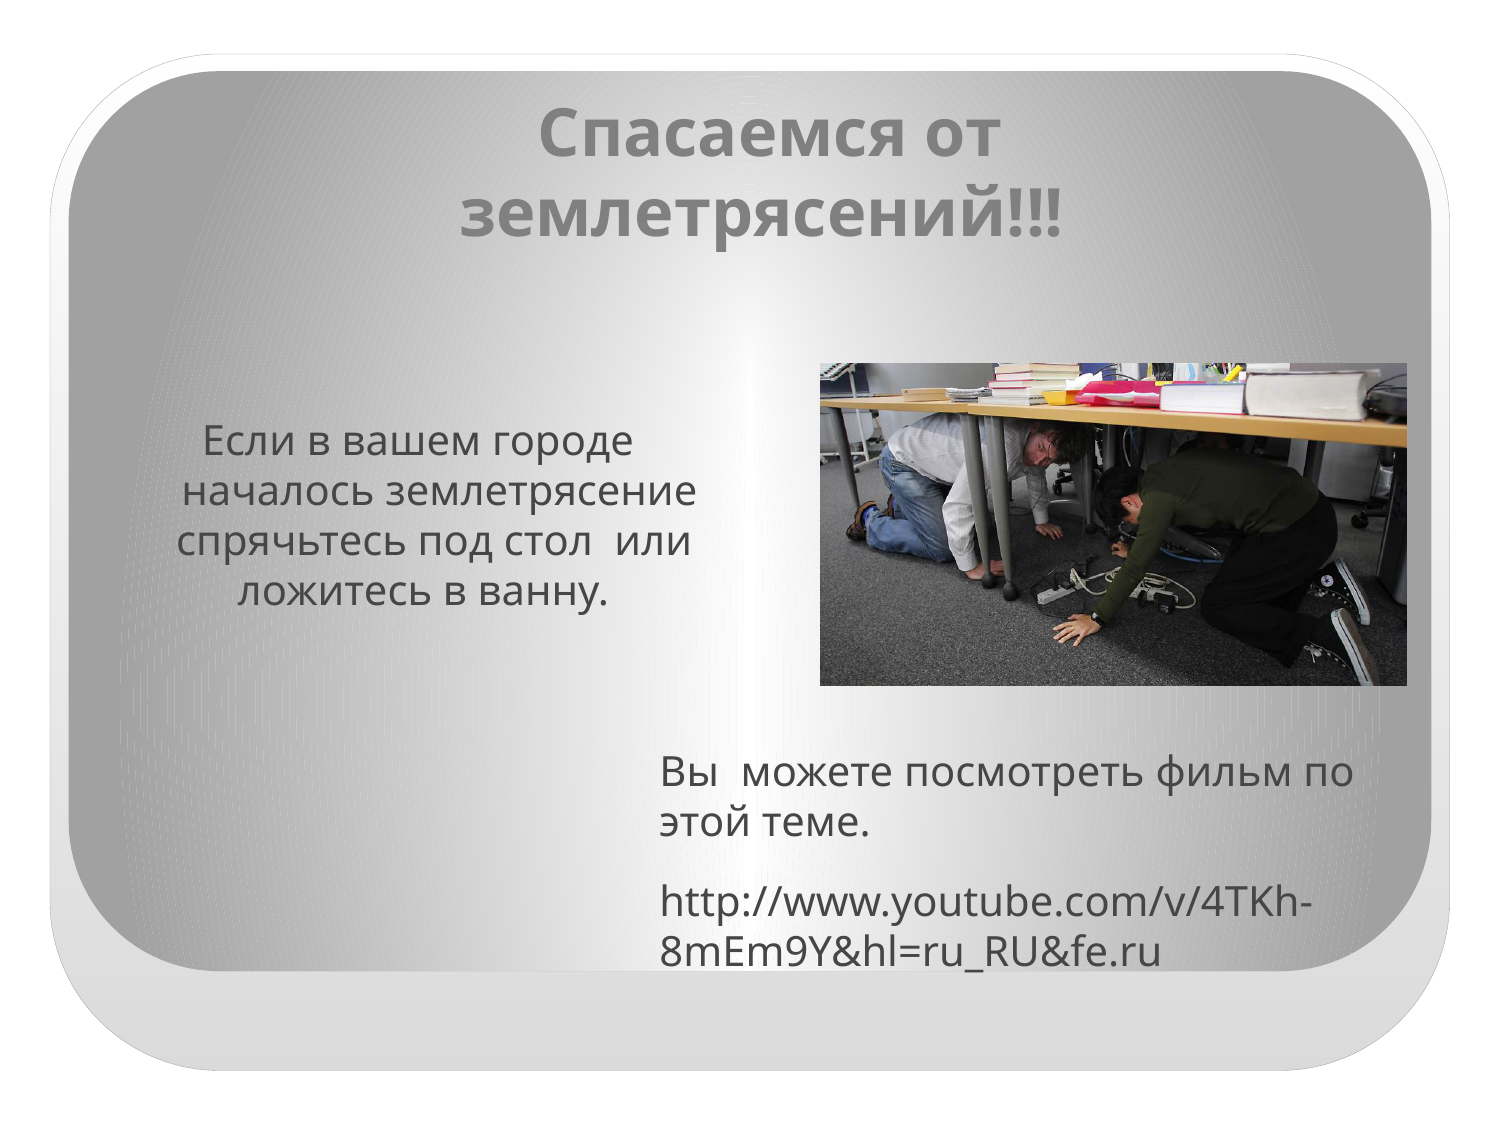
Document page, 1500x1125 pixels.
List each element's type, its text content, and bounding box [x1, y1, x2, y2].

text_box Если в вашем городе началось землетрясение спрячьтесь под стол или ложитесь в ванну. [82, 398, 739, 1010]
list Вы можете посмотреть фильм по этой теме. http://www.youtube.com/v/4TKh-8mEm9Y&hl=ru_RU&fe.ru [644, 737, 1404, 1125]
picture [820, 363, 1407, 686]
title Спасаемся от землетрясений!!! [339, 82, 1184, 232]
